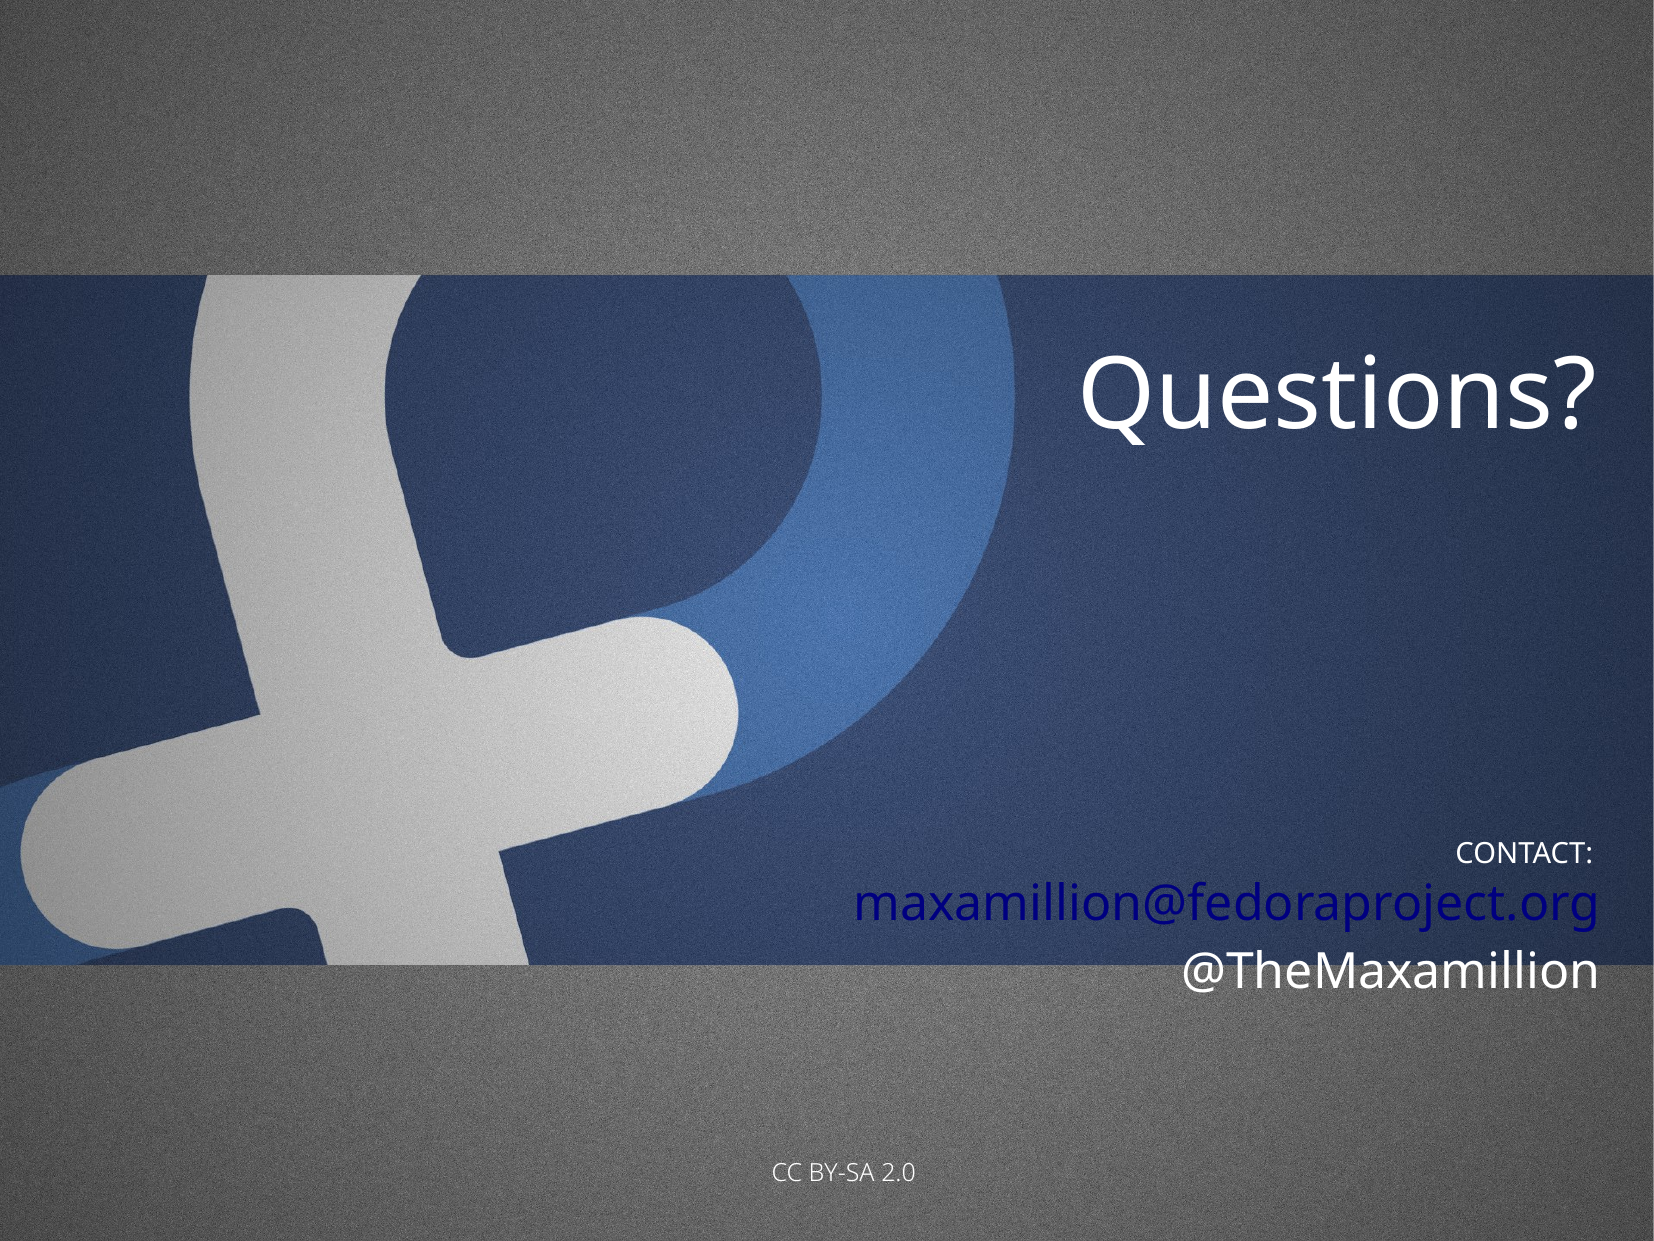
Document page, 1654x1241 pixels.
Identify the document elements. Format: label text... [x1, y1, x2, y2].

text_box maxamillion@fedoraproject.org @TheMaxamillion [80, 859, 1616, 976]
title Questions? [22, 333, 1598, 446]
text_box CC BY-SA 2.0 [75, 1126, 1613, 1197]
text_box CONTACT: [72, 824, 1608, 873]
picture [0, 0, 1654, 1241]
